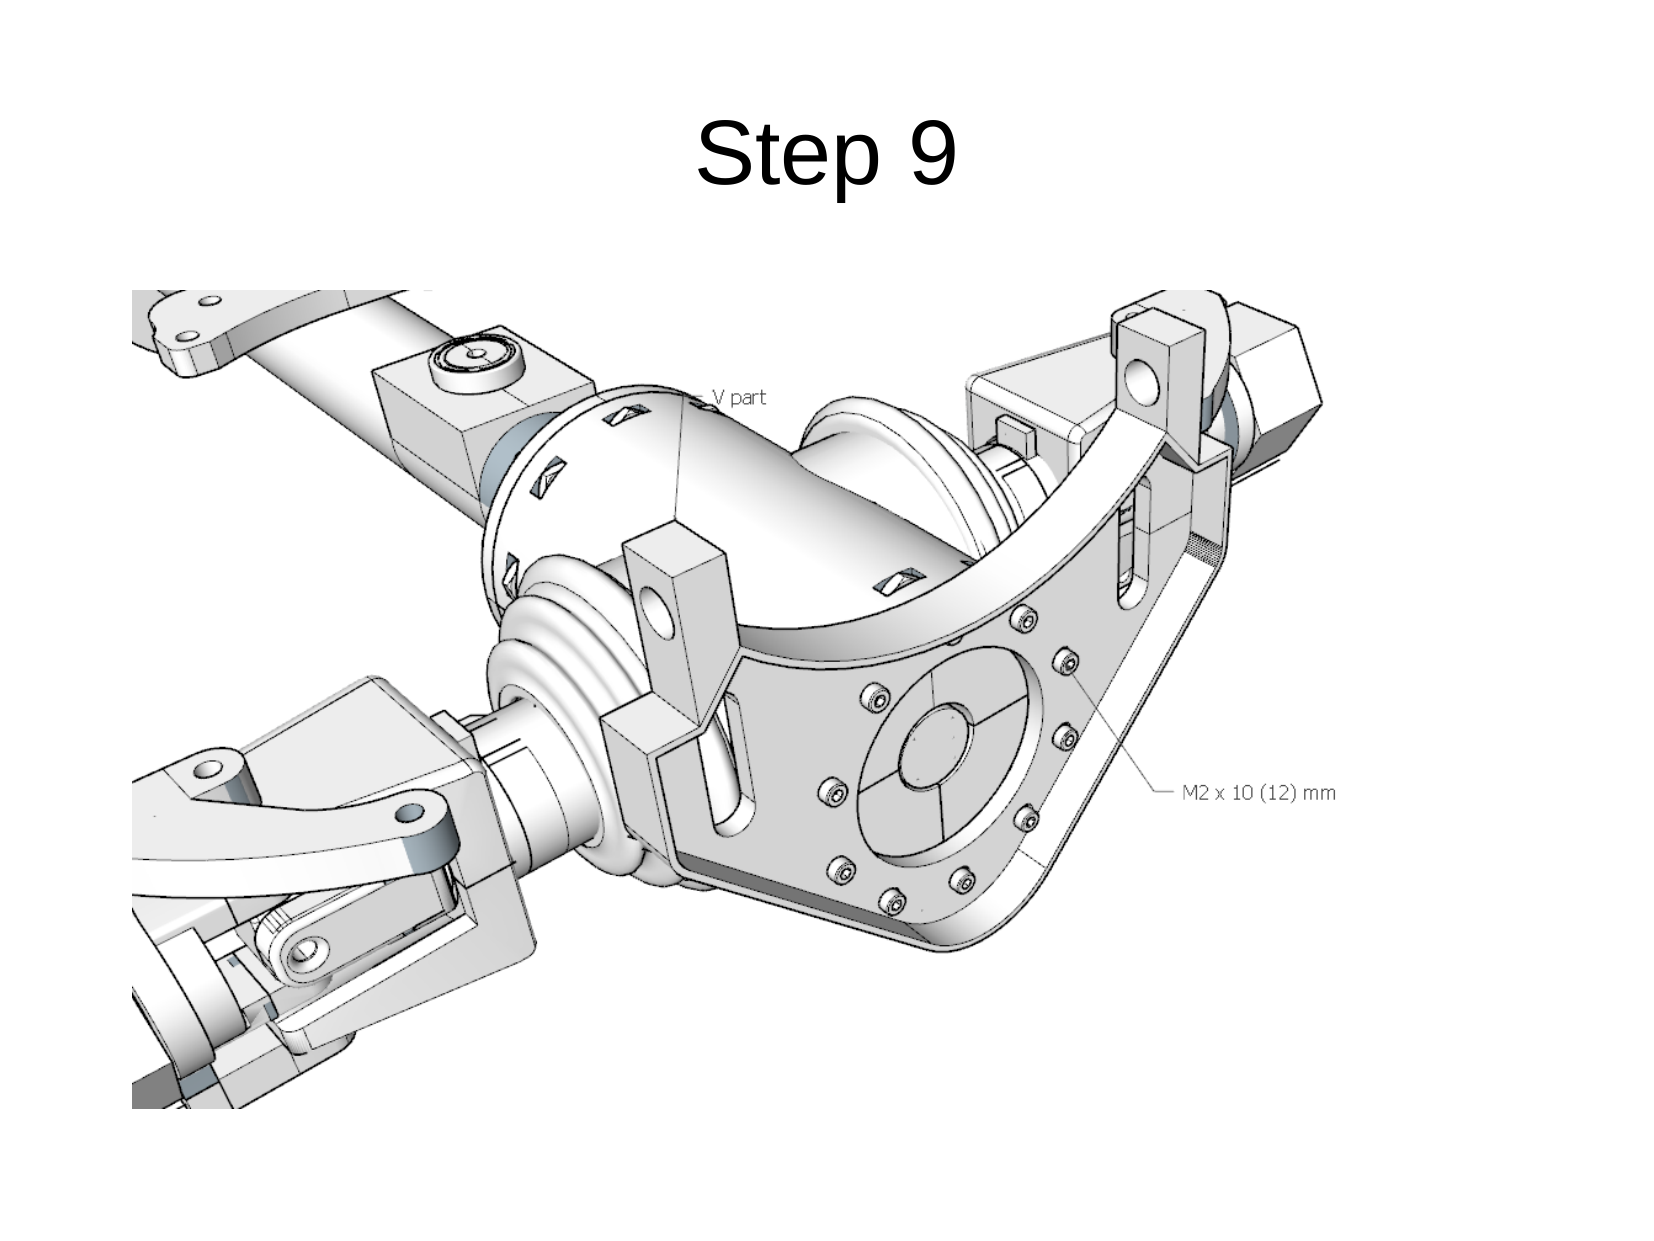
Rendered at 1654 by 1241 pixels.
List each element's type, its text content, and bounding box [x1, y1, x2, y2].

picture [132, 290, 1521, 1109]
title Step 9 [82, 49, 1571, 257]
